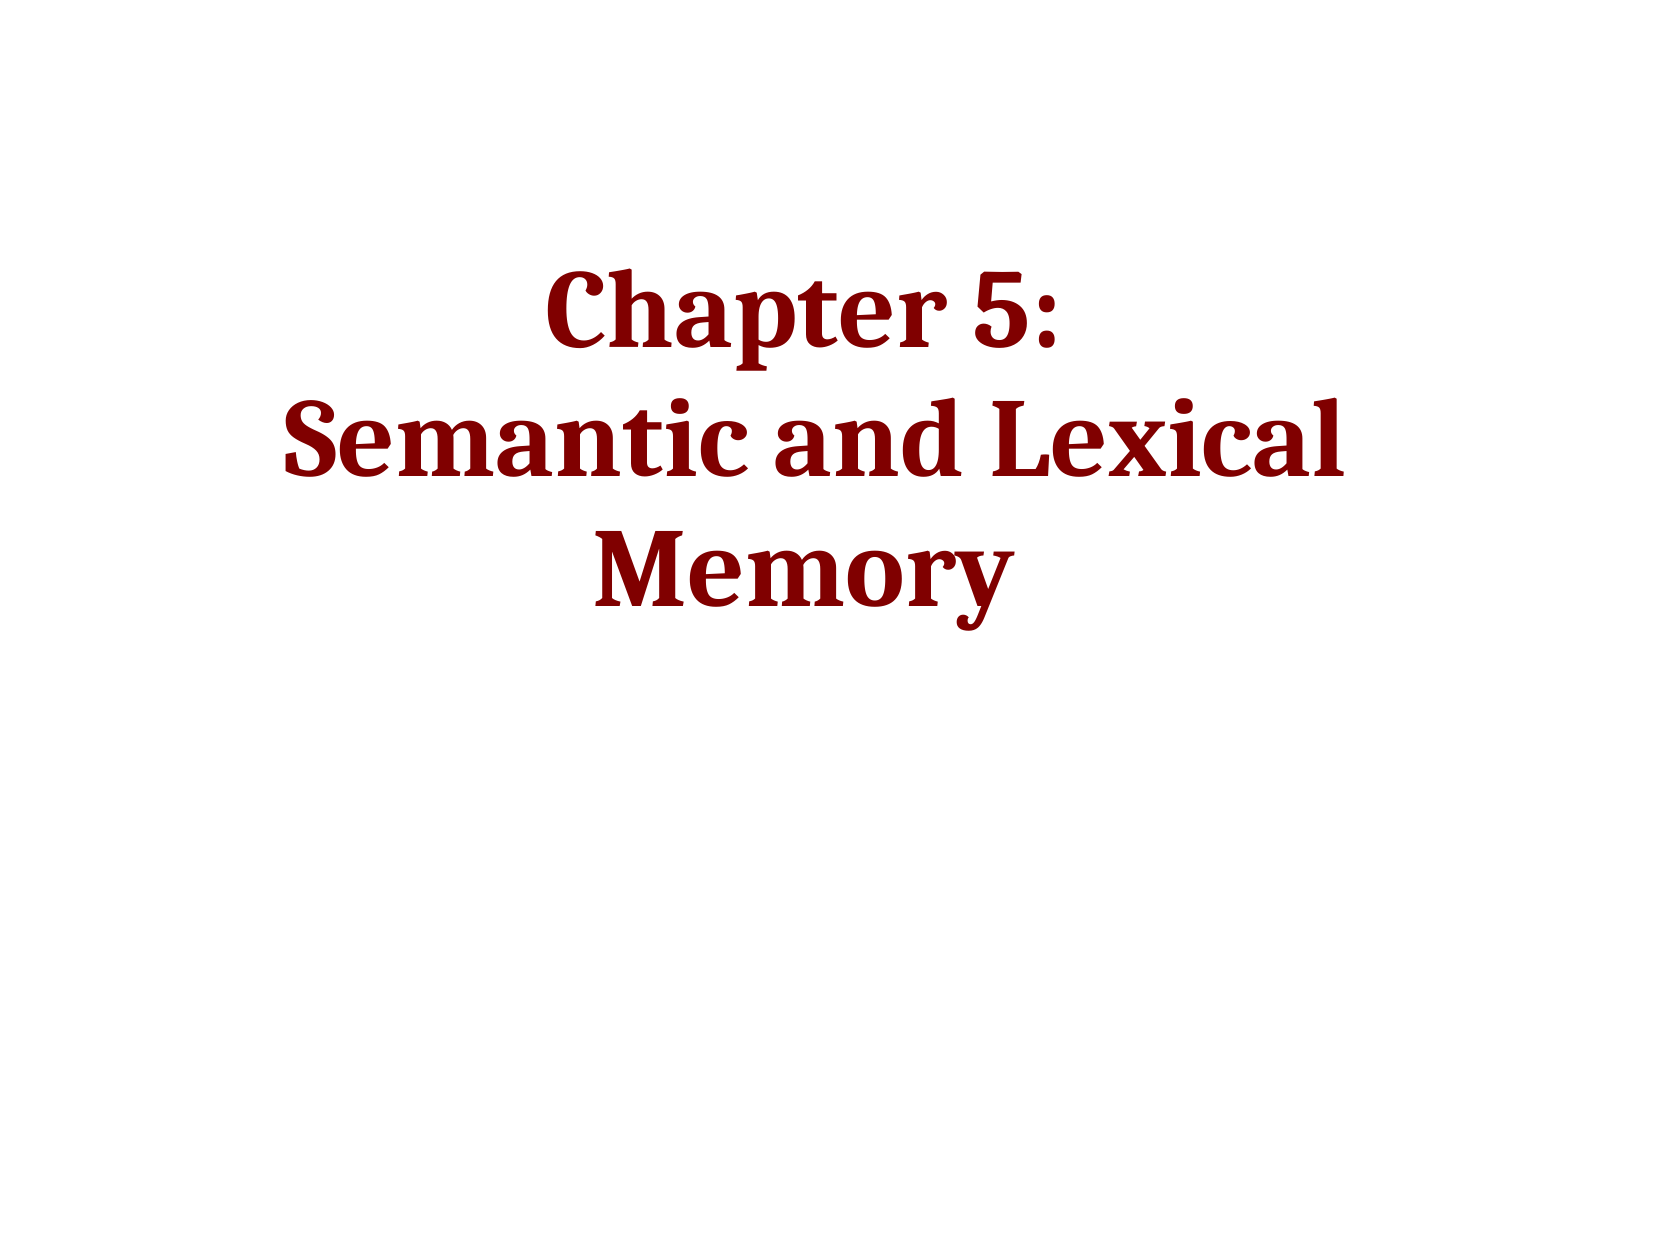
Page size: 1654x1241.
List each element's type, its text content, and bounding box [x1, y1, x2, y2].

title Chapter 5: Semantic and Lexical Memory [75, 242, 1558, 639]
